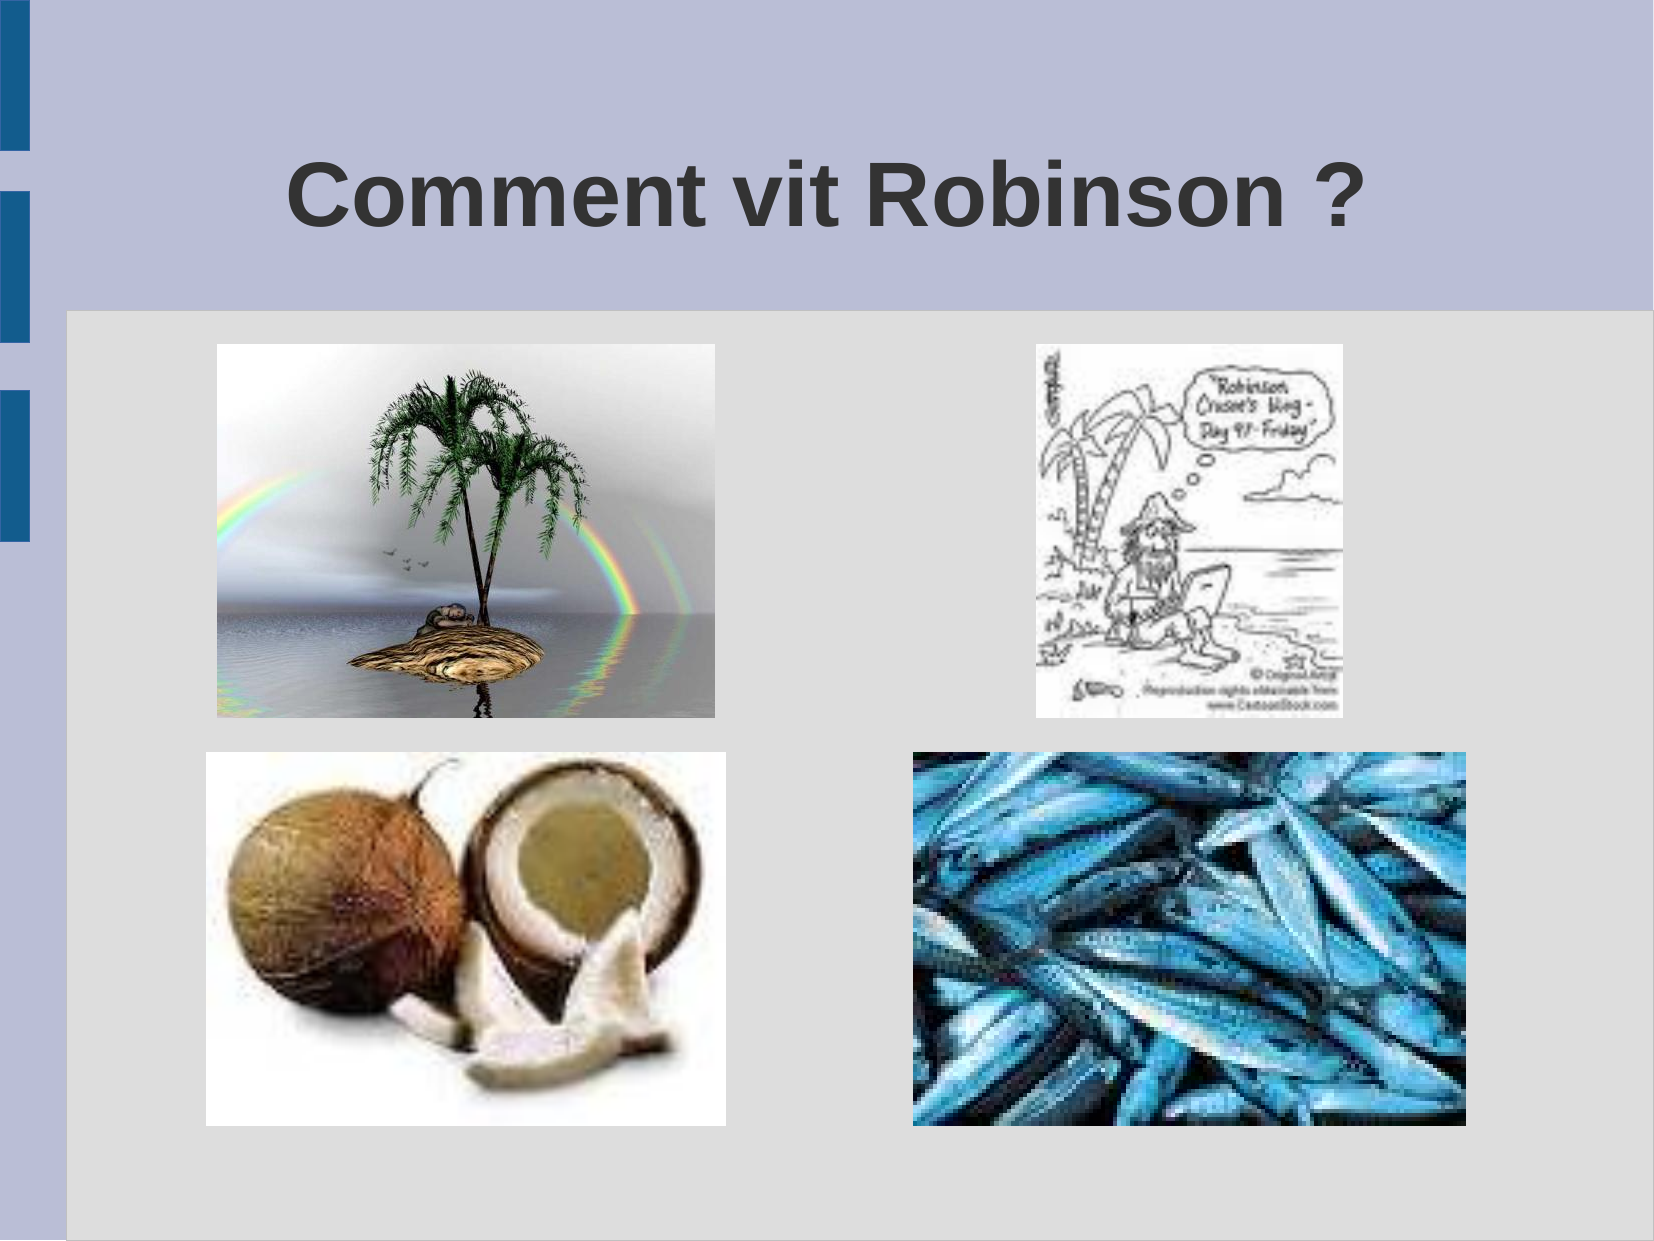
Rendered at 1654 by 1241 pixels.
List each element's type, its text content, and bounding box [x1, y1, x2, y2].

title Comment vit Robinson ? [121, 91, 1534, 299]
picture [217, 344, 715, 718]
picture [206, 752, 726, 1126]
picture [913, 752, 1466, 1126]
picture [1036, 344, 1343, 718]
